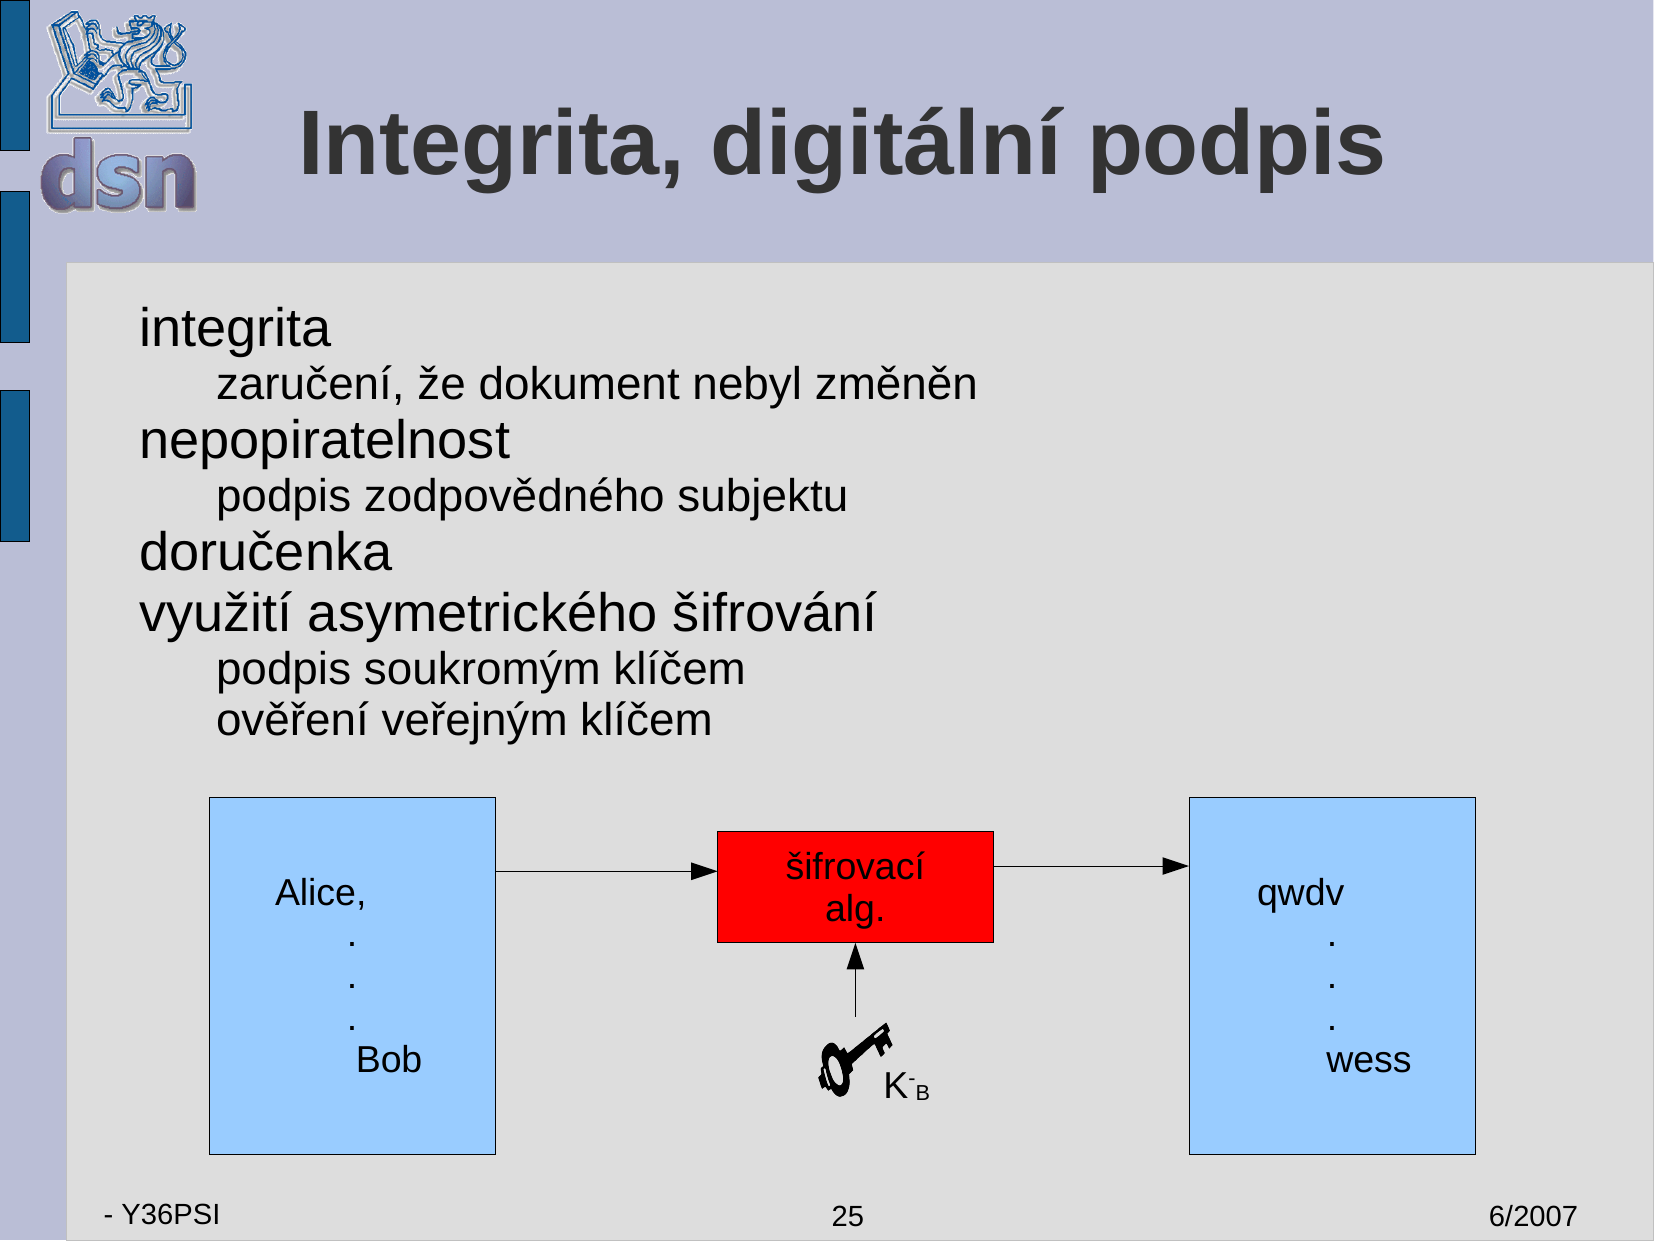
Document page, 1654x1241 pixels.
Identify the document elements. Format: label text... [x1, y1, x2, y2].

list integrita zaručení, že dokument nebyl změněn nepopiratelnost podpis zodpovědného subjektu doručenka využití asymetrického šifrování podpis soukromým klíčem ověření veřejným klíčem [121, 297, 1534, 745]
text_box K-B [868, 1056, 946, 1128]
text_box Alice, . . . Bob [209, 797, 496, 1155]
picture [10, 10, 223, 230]
text_box šifrovací alg. [717, 831, 994, 943]
picture [818, 1022, 893, 1097]
text_box qwdv . . . wess [1189, 797, 1476, 1155]
title Integrita, digitální podpis [210, 39, 1478, 247]
